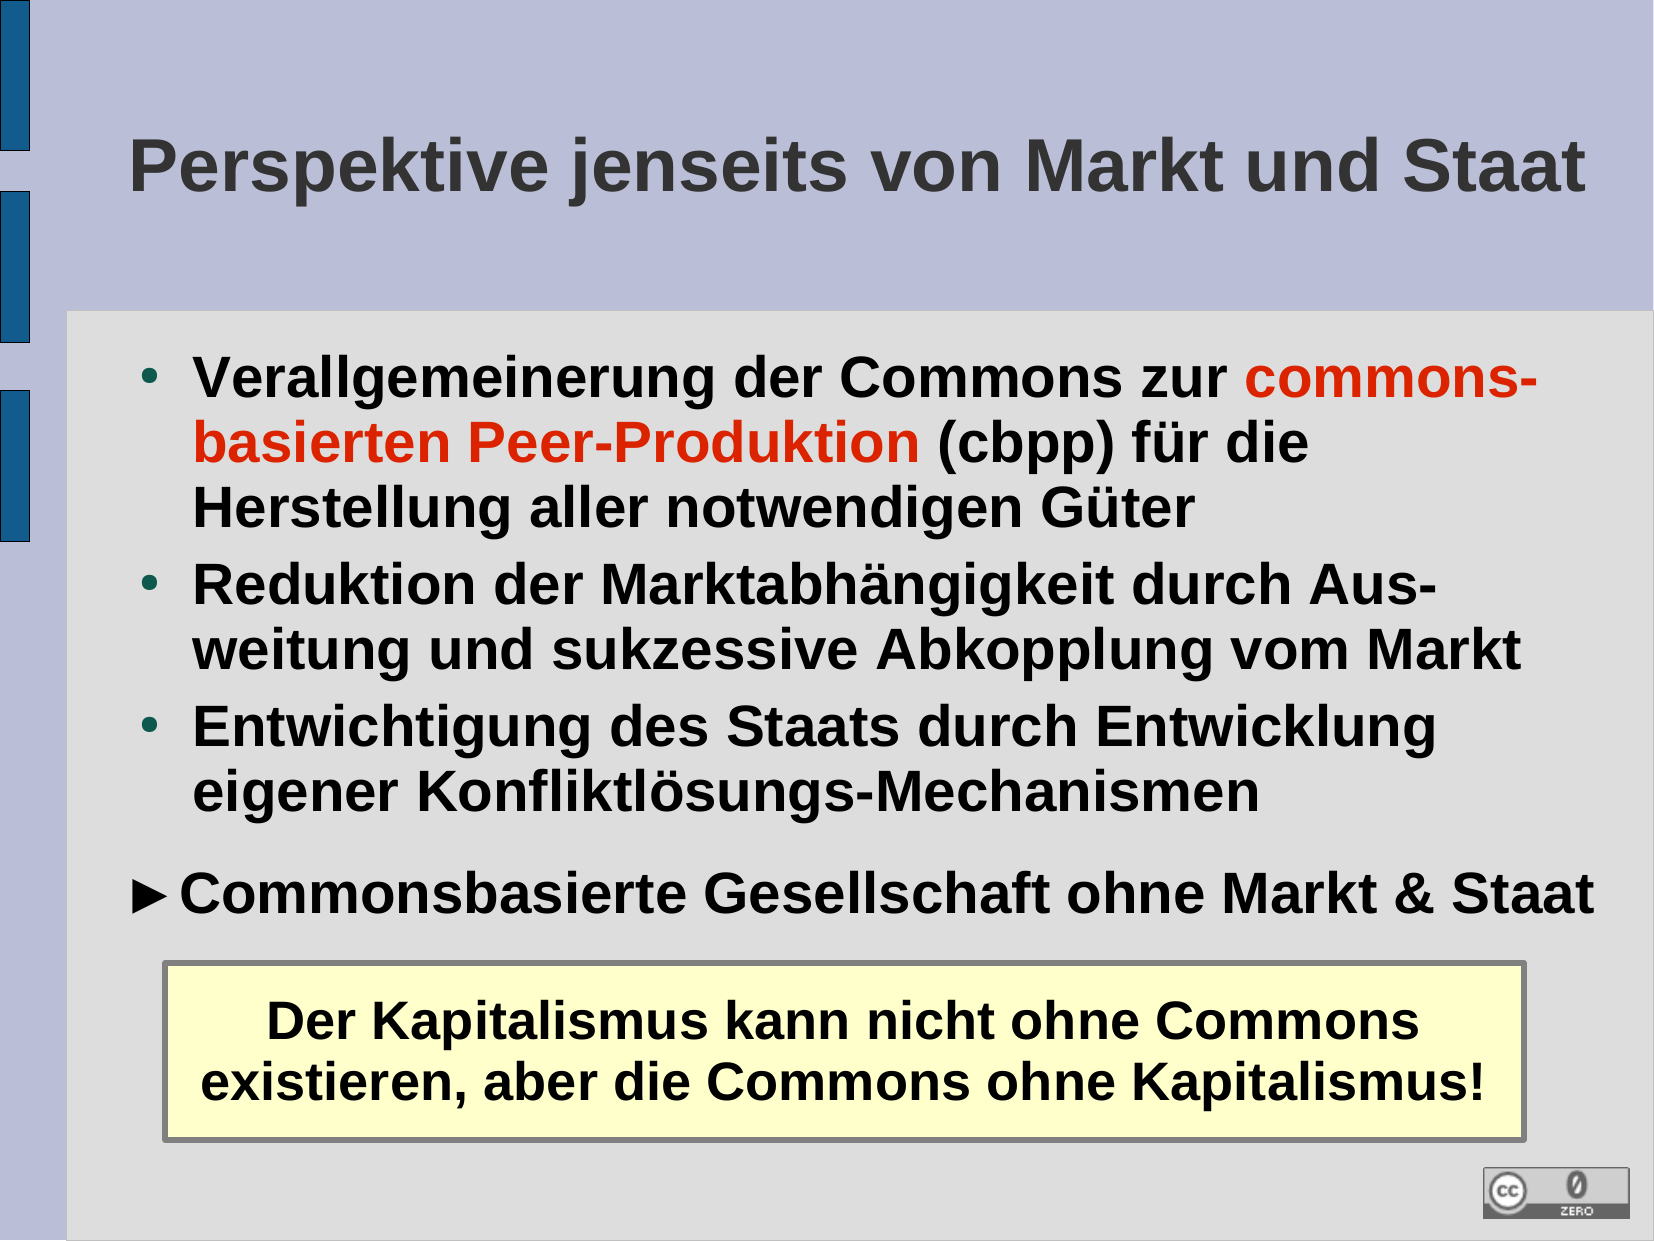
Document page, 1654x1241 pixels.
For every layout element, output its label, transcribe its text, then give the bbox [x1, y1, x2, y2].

title Perspektive jenseits von Markt und Staat [121, 61, 1595, 269]
text_box Der Kapitalismus kann nicht ohne Commons existieren, aber die Commons ohne Kapitalismus! [165, 962, 1524, 1140]
list Verallgemeinerung der Commons zur commons-basierten Peer-Produktion (cbpp) für die Herstellung aller notwendigen Güter Reduktion der Marktabhängigkeit durch Aus-weitung und sukzessive Abkopplung vom Markt Entwichtigung des Staats durch Entwicklung eigener Konfliktlösungs-Mechanismen ►Commonsbasierte Gesellschaft ohne Markt & Staat [121, 344, 1625, 1137]
picture [1483, 1167, 1630, 1219]
